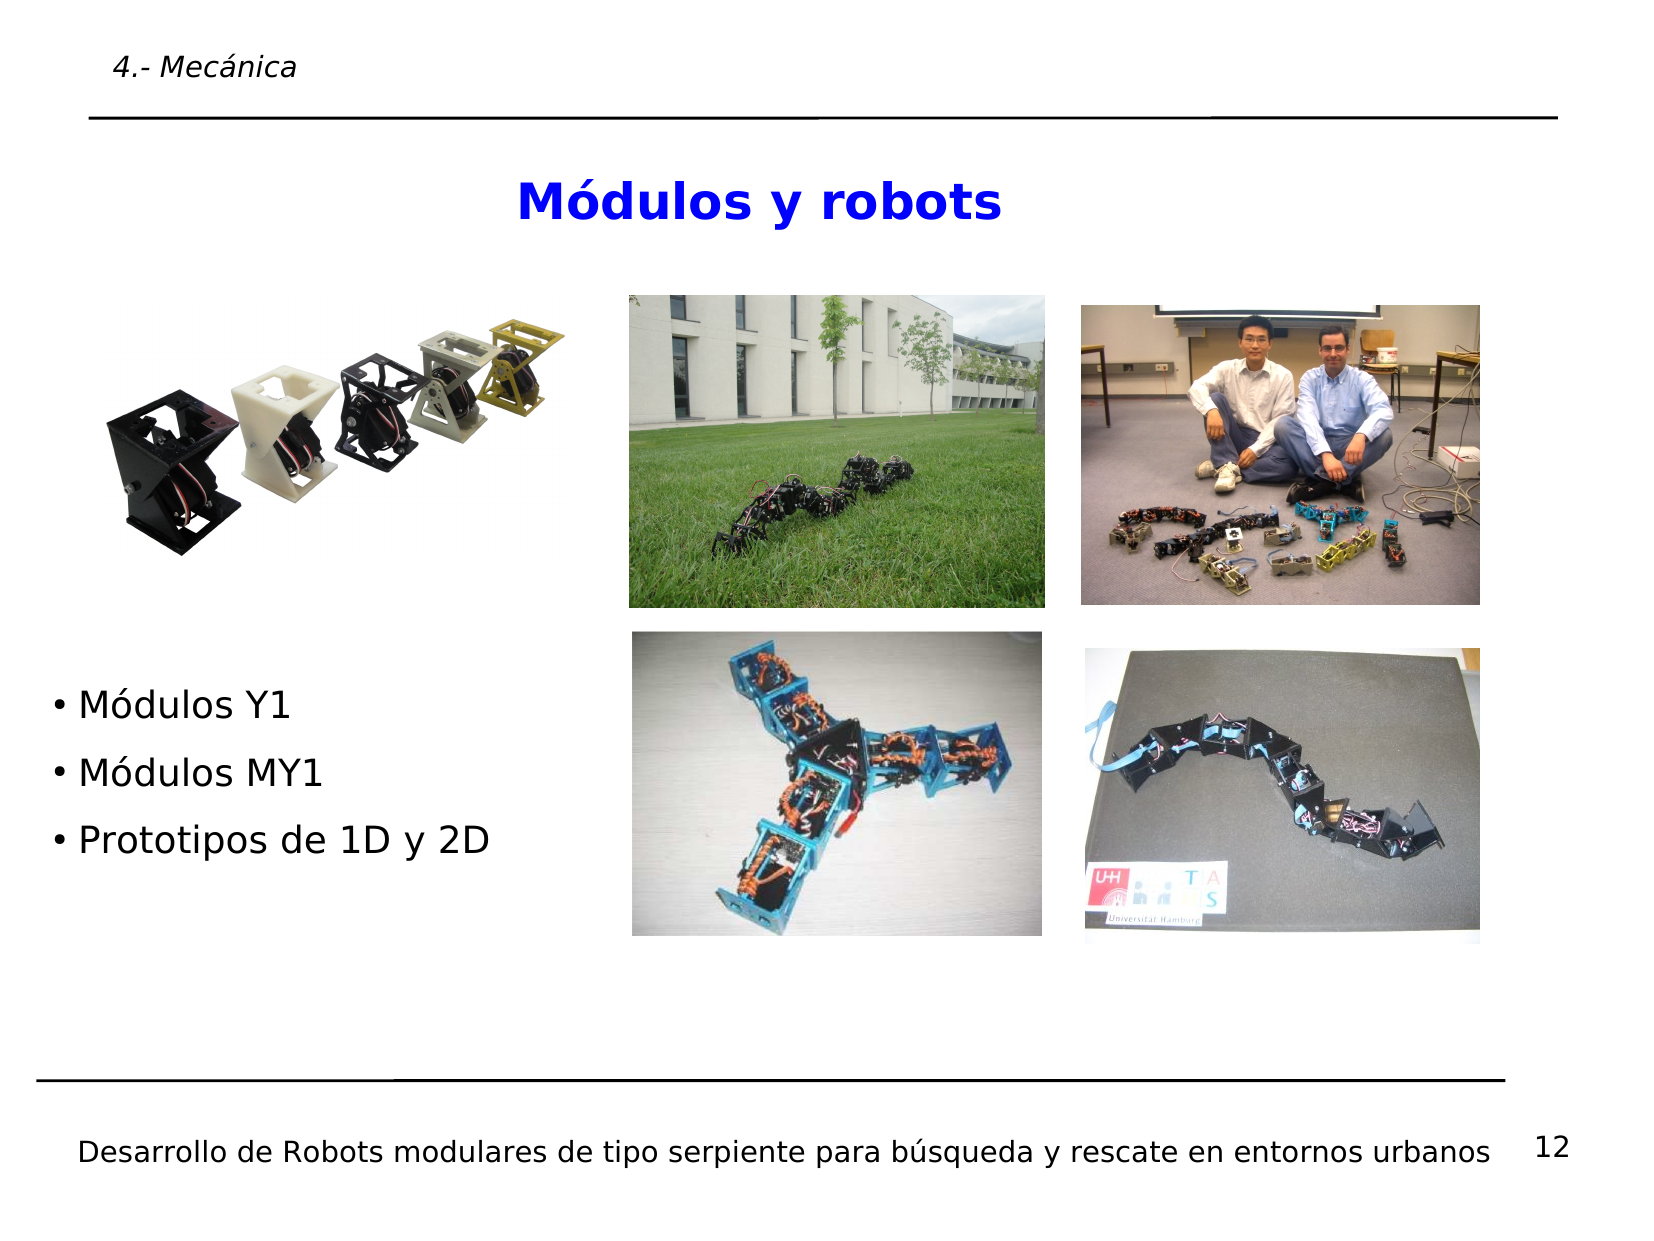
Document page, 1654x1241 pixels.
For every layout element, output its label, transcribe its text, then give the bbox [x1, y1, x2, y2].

picture [1085, 648, 1480, 944]
text_box Módulos y robots [501, 165, 1104, 239]
text_box 4.- Mecánica [97, 42, 313, 93]
picture [102, 297, 572, 559]
text_box Módulos Y1 Módulos MY1 Prototipos de 1D y 2D [38, 676, 606, 887]
picture [632, 631, 1042, 936]
picture [629, 295, 1045, 608]
text_box Desarrollo de Robots modulares de tipo serpiente para búsqueda y rescate en entornos urbanos [62, 1128, 1508, 1178]
picture [1081, 305, 1480, 605]
